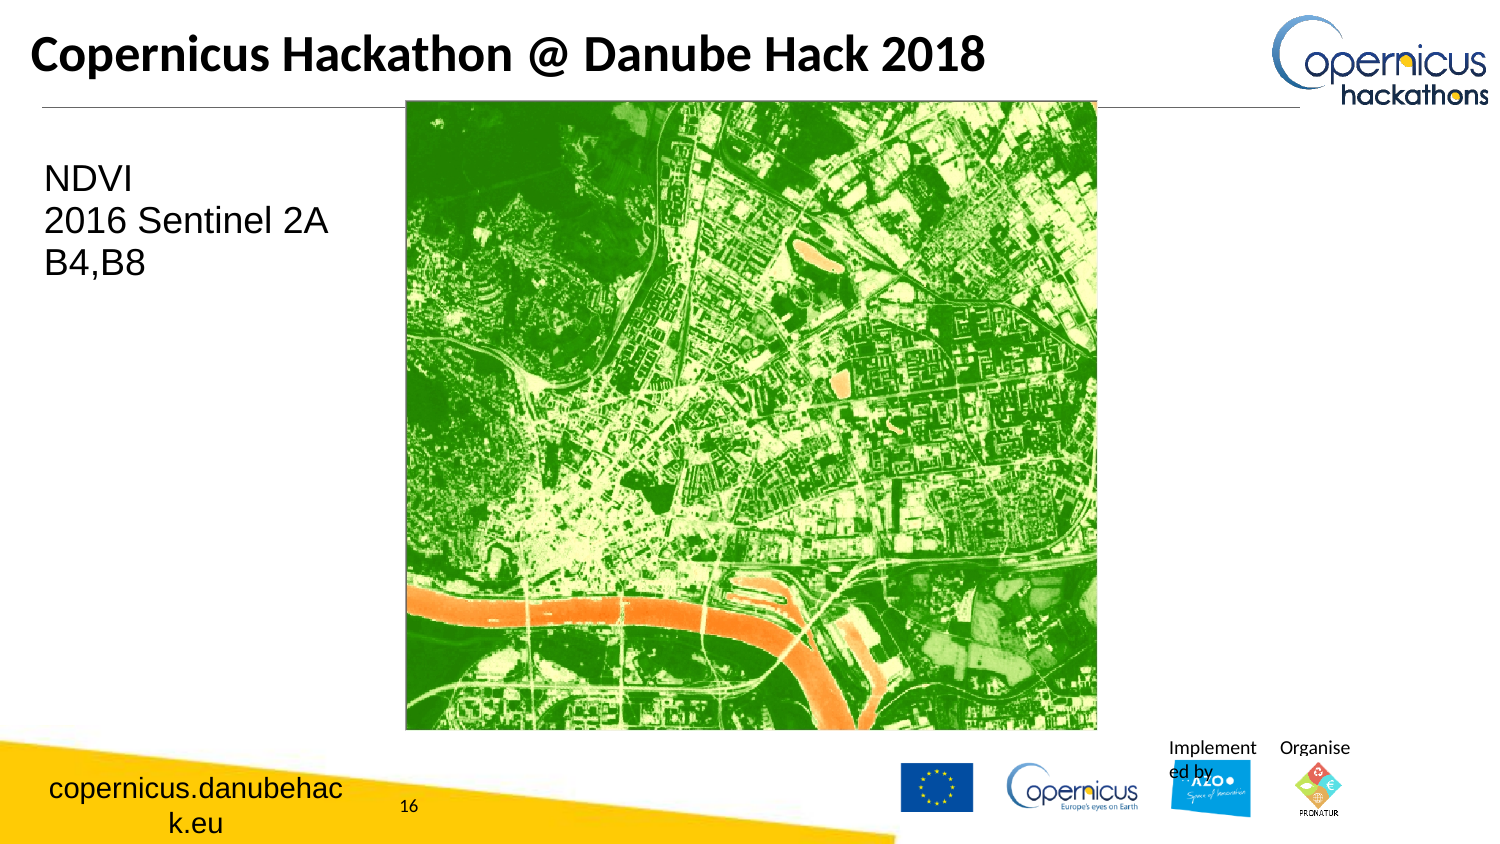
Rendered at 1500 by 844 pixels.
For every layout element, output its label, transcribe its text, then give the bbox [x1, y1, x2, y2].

title Copernicus Hackathon @ Danube Hack 2018 [15, 23, 1288, 86]
text_box NDVI 2016 Sentinel 2A B4,B8 [29, 150, 601, 291]
slide_number <number> [384, 782, 722, 827]
picture [0, 100, 1252, 844]
footer copernicus.danubehack.eu [28, 782, 365, 827]
picture [1272, 15, 1489, 105]
picture [1280, 756, 1356, 821]
